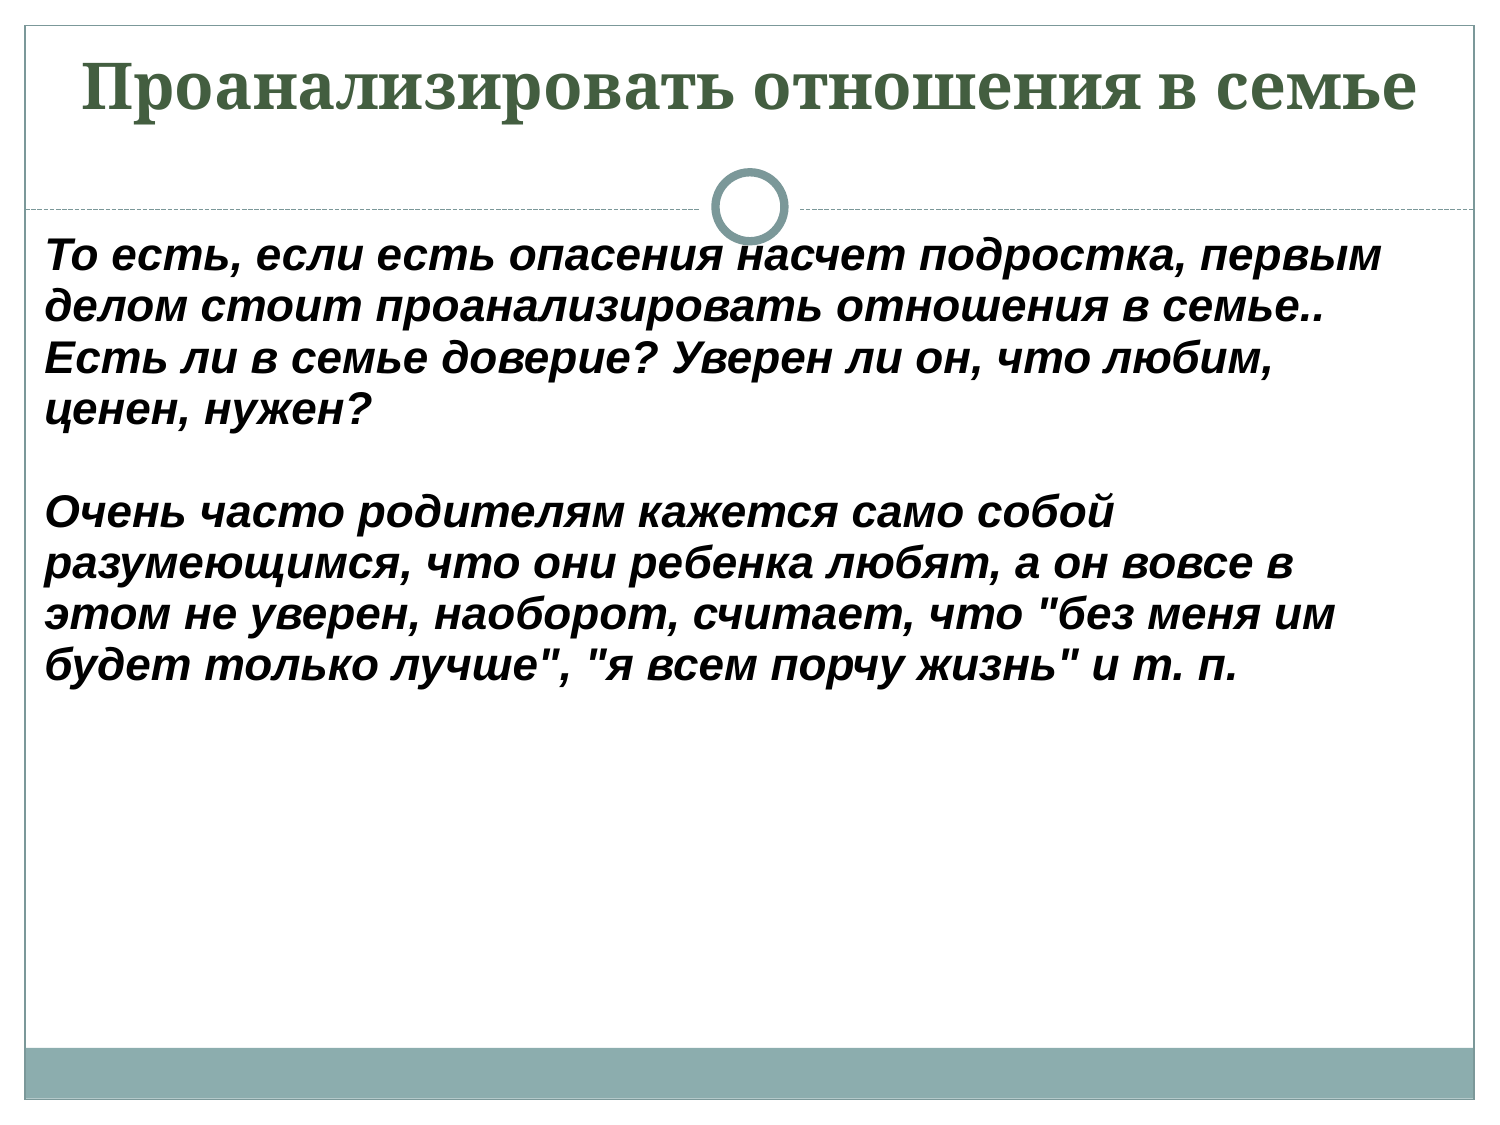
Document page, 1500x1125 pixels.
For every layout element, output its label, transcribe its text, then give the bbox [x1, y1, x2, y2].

text_box То есть, если есть опасения насчет подростка, первым делом стоит проанализировать отношения в семье.. Есть ли в семье доверие? Уверен ли он, что любим, ценен, нужен? Очень часто родителям кажется само собой разумеющимся, что они ребенка любят, а он вовсе в этом не уверен, наоборот, считает, что "без меня им будет только лучше", "я всем порчу жизнь" и т. п. [29, 221, 1447, 703]
title Проанализировать отношения в семье [49, 37, 1450, 162]
